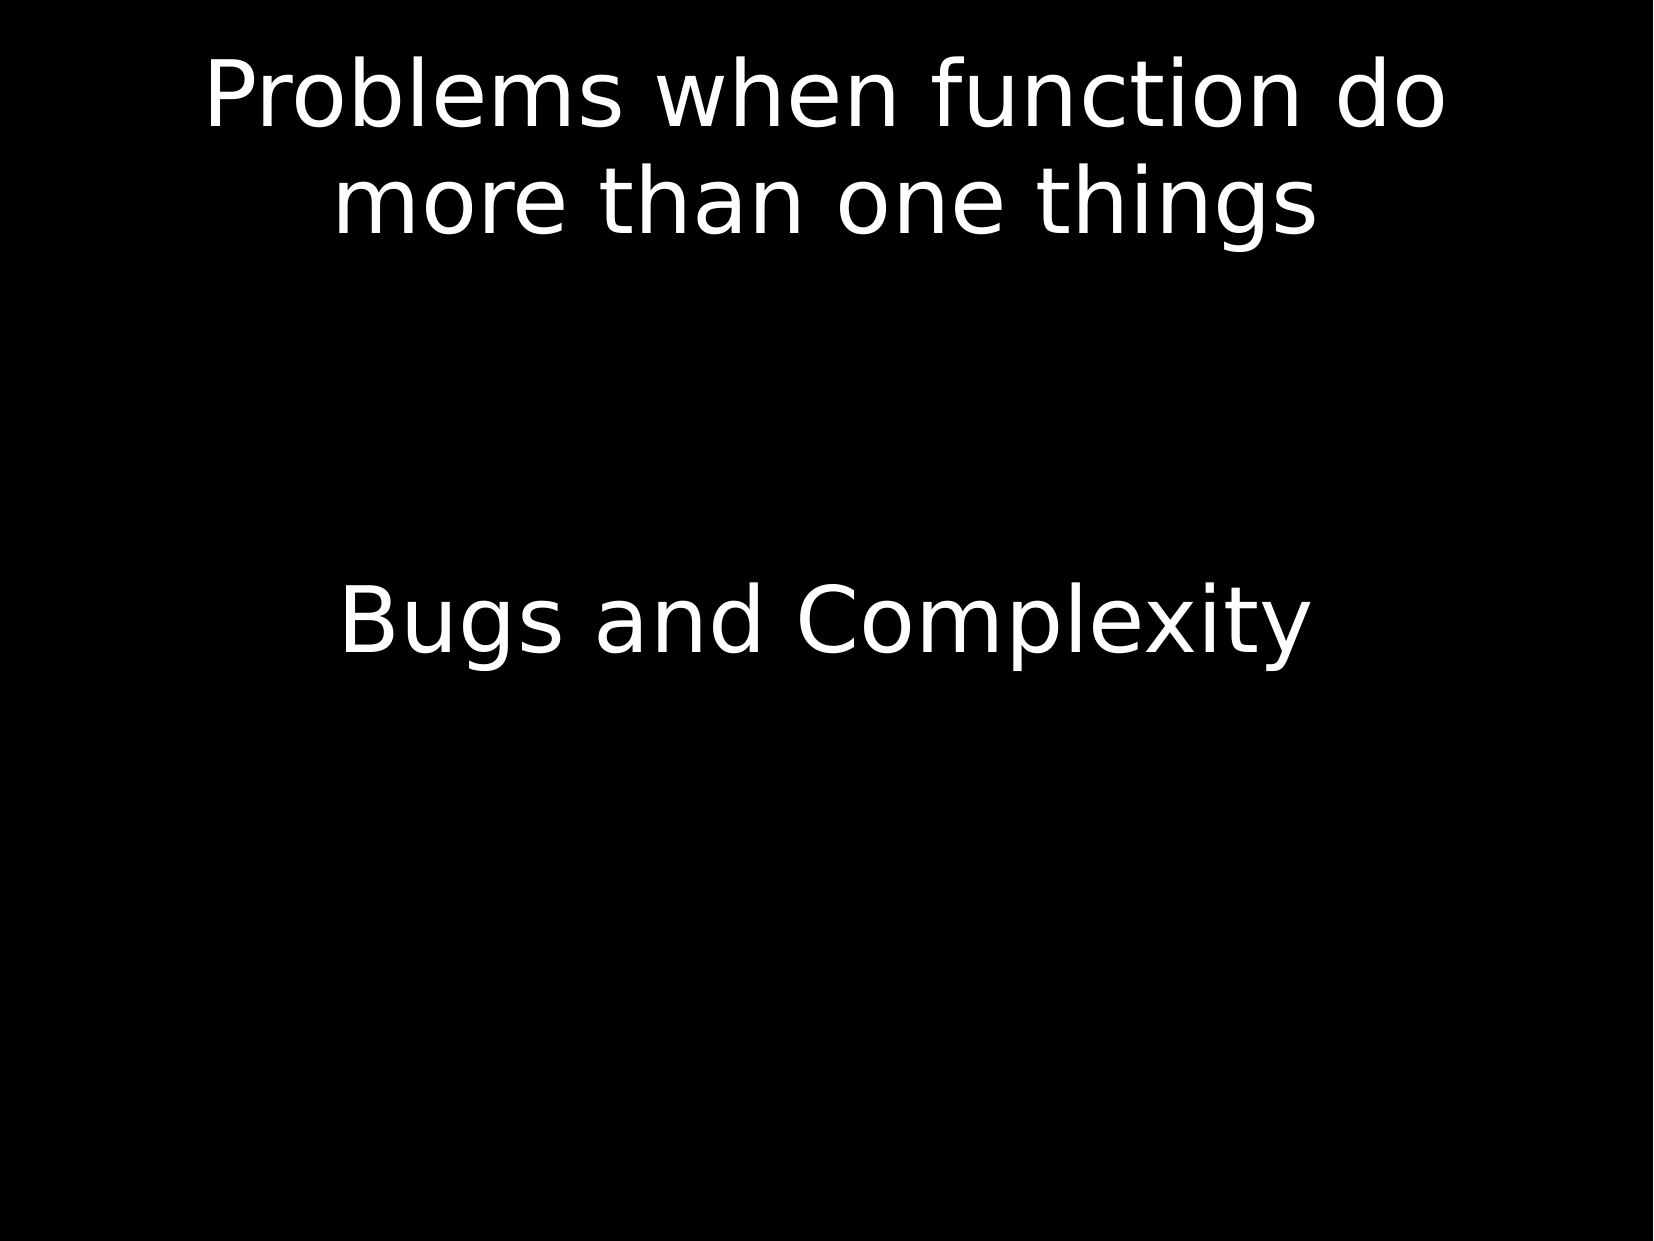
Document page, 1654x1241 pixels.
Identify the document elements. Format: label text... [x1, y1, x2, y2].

title Problems when function do more than one things [82, 41, 1571, 256]
text_box Bugs and Complexity [323, 559, 1330, 682]
